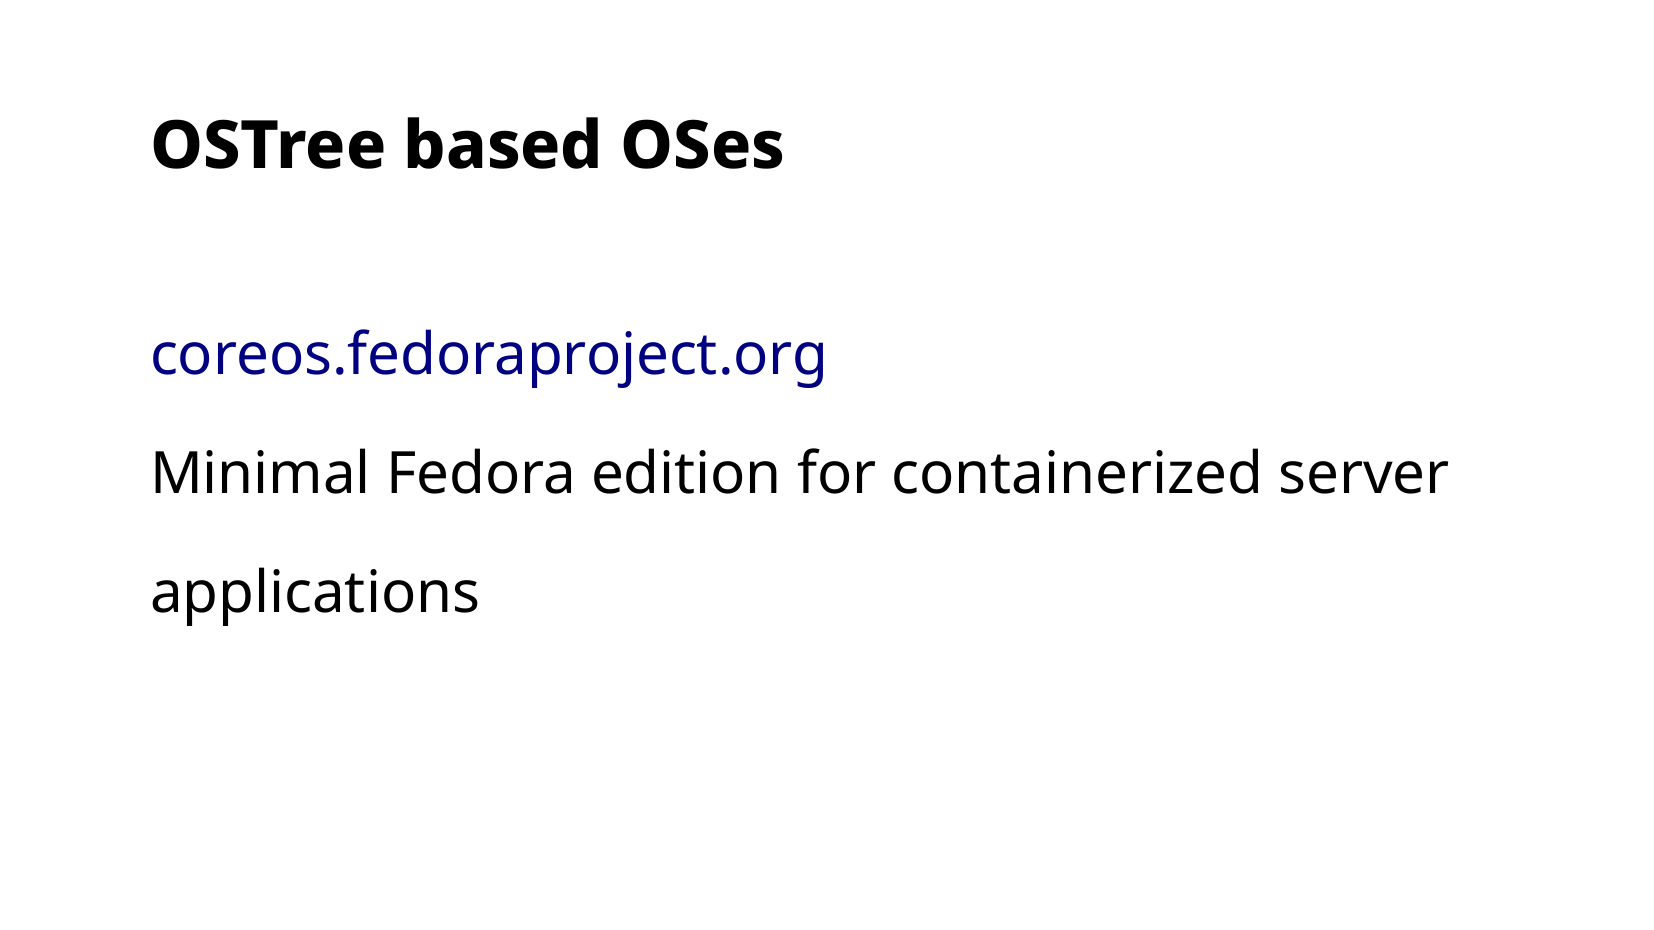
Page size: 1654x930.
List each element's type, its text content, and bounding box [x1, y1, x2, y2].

title OSTree based OSes [150, 107, 1501, 188]
subtitle coreos.fedoraproject.org Minimal Fedora edition for containerized server applications [150, 272, 1501, 812]
